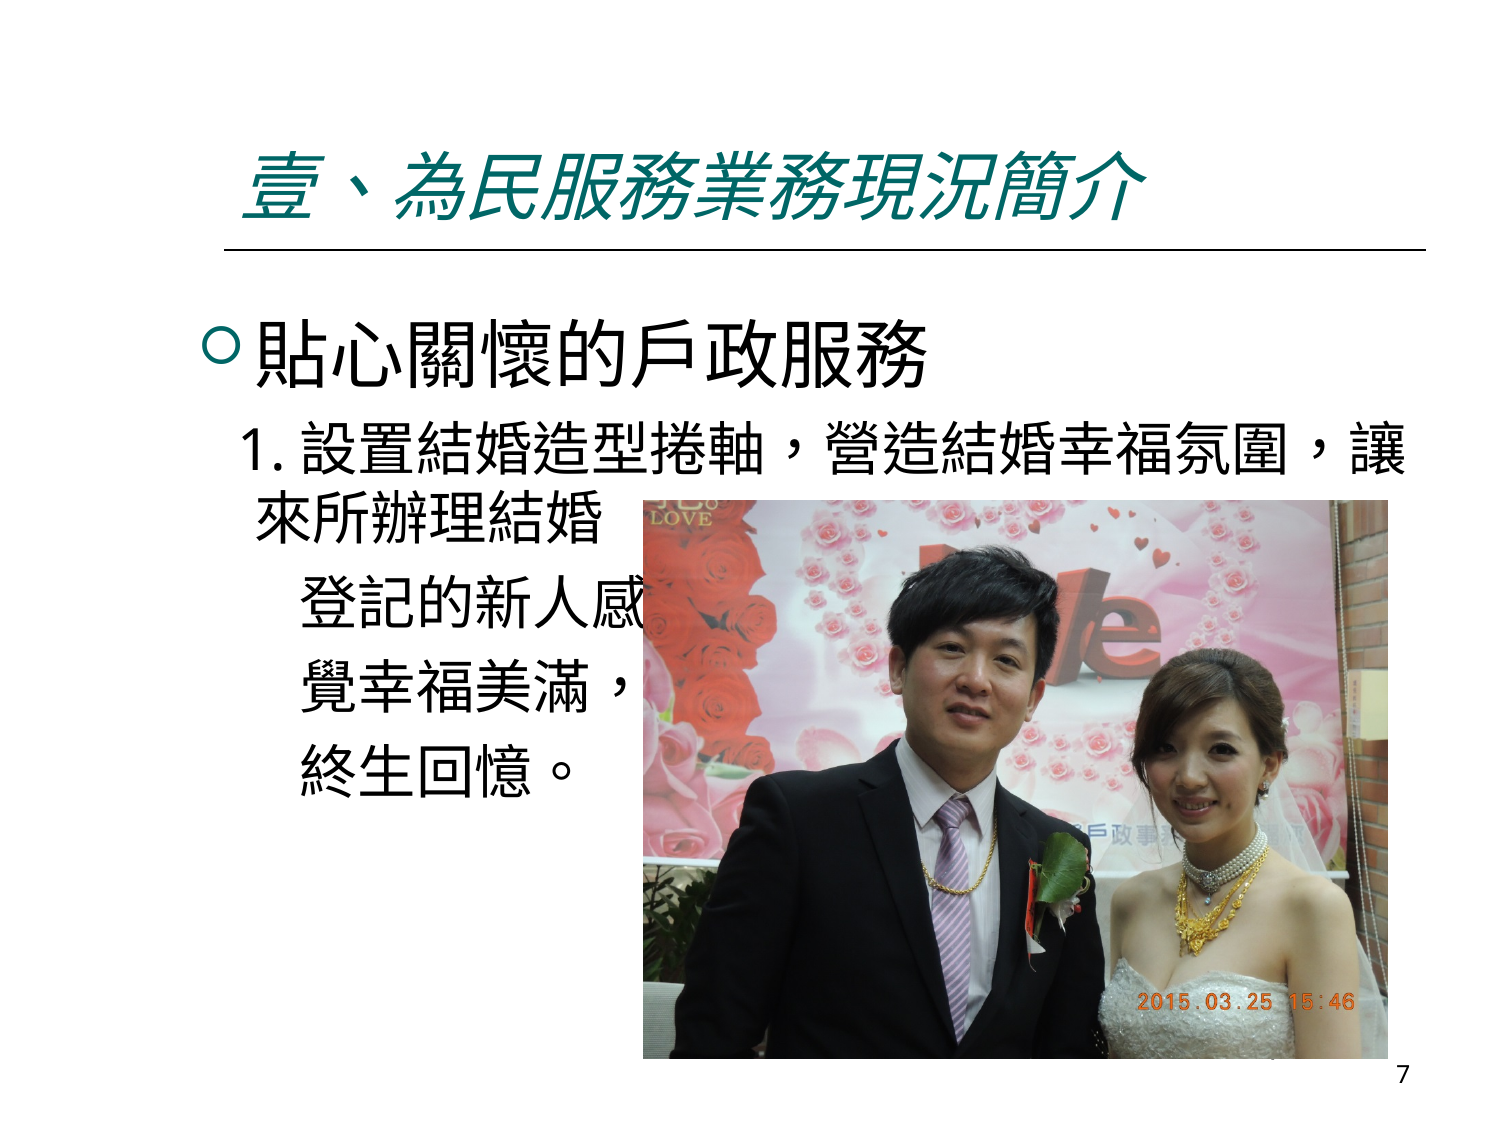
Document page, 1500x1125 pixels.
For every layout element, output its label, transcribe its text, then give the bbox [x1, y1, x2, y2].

picture [643, 500, 1388, 1059]
list 貼心關懷的戶政服務 1.設置結婚造型捲軸，營造結婚幸福氛圍，讓 來所辦理結婚 登記的新人感 覺幸福美滿， 終生回憶。 [183, 299, 1471, 975]
title 壹、為民服務業務現況簡介 [224, 49, 1425, 237]
text_box 本所服務人員與辦理結婚登記民眾合影 [714, 1011, 1447, 1072]
text_box <編號> [1074, 1072, 1426, 1101]
